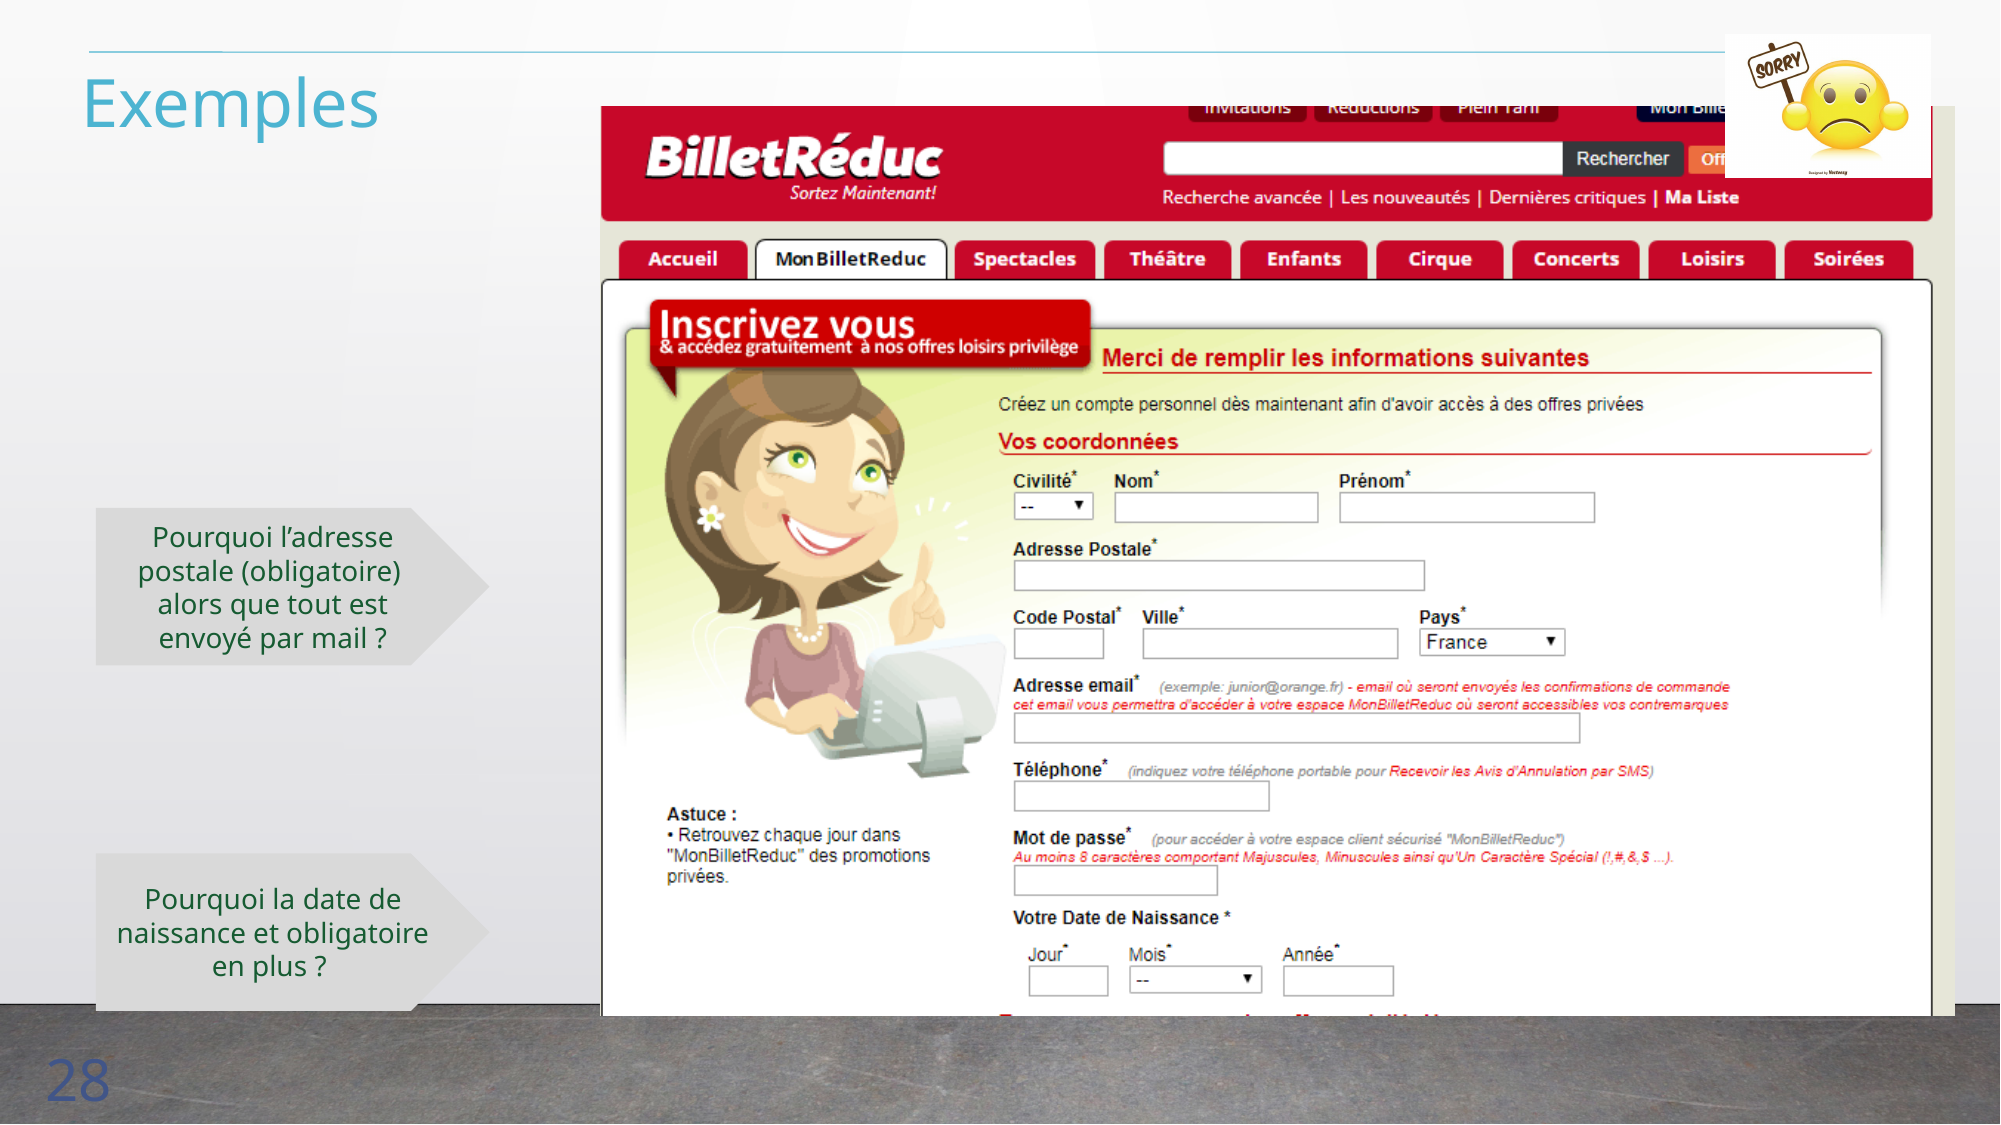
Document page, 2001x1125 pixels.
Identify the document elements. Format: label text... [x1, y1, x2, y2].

slide_number <numéro> [8, 1035, 127, 1118]
text_box Pourquoi la date de naissance et obligatoire en plus ? [95, 853, 490, 1011]
picture [0, 34, 2000, 1124]
title Exemples [66, 52, 1725, 153]
text_box Pourquoi l’adresse postale (obligatoire) alors que tout est envoyé par mail ? [95, 507, 490, 666]
